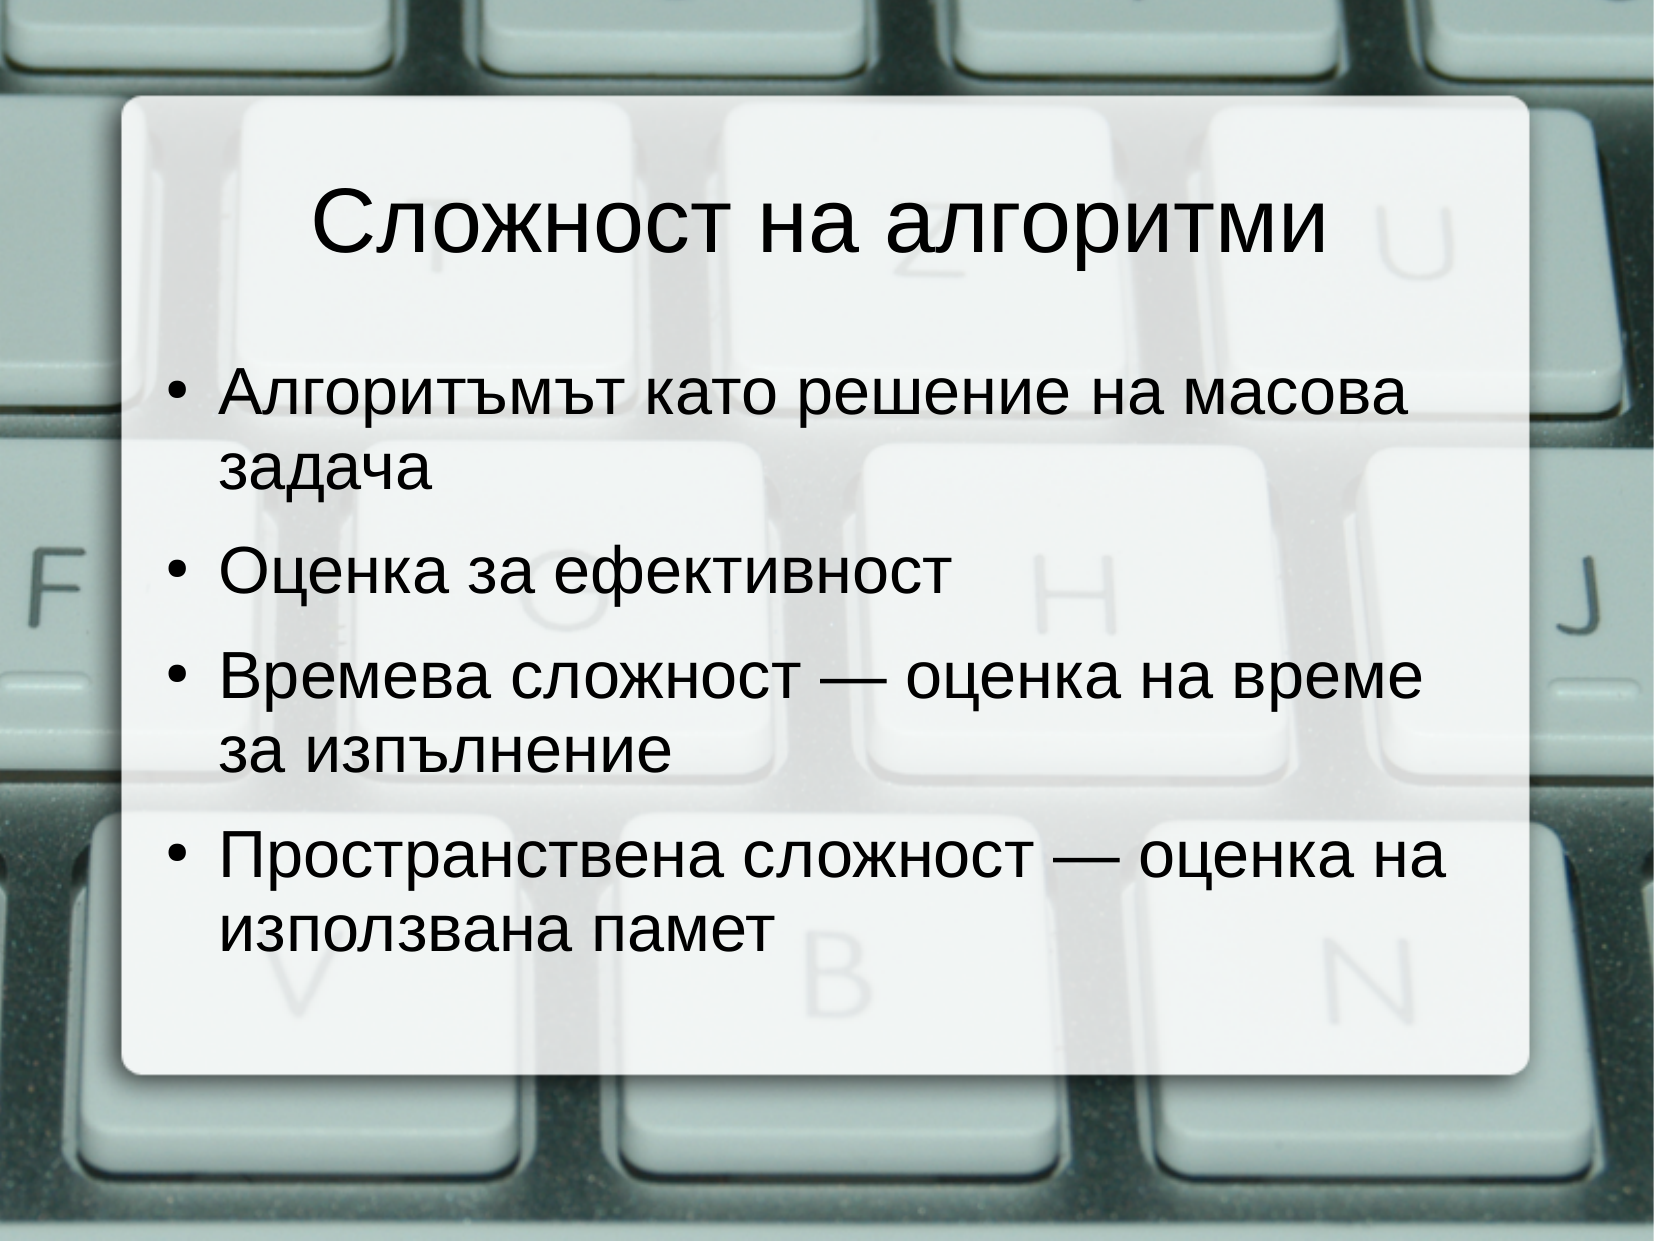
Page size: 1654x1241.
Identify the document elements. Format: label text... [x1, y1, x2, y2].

title Сложност на алгоритми [135, 117, 1506, 325]
picture [0, 0, 1654, 1241]
list Алгоритъмът като решение на масова задача Оценка за ефективност Времева сложност — оценка на време за изпълнение Пространствена сложност — оценка на използвана памет [147, 354, 1506, 1074]
